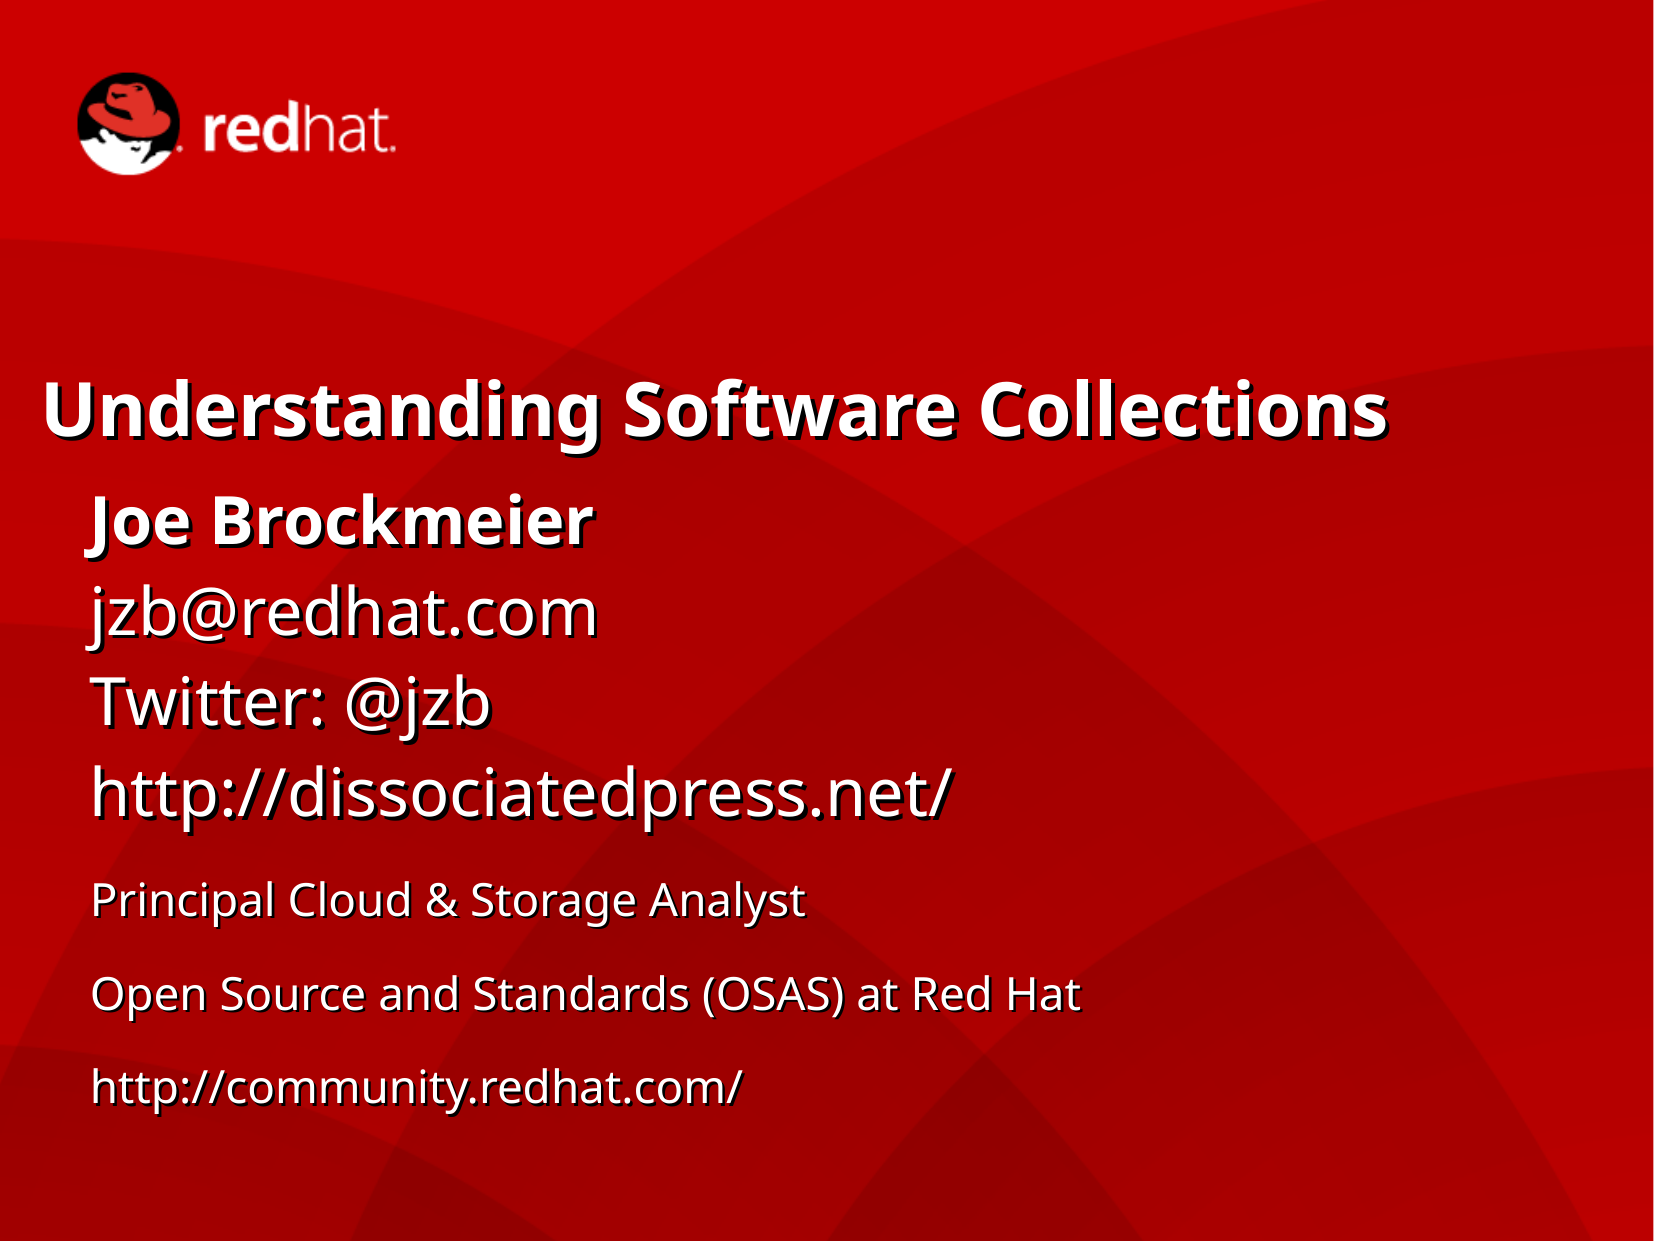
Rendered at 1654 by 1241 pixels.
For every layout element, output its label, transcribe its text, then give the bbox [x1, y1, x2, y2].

text_box Understanding Software Collections [25, 297, 1639, 512]
picture [0, 0, 1654, 1241]
text_box Joe Brockmeier jzb@redhat.com Twitter: @jzb http://dissociatedpress.net/ Principal Cloud & Storage Analyst Open Source and Standards (OSAS) at Red Hat http://community.redhat.com/ [75, 465, 1576, 1109]
